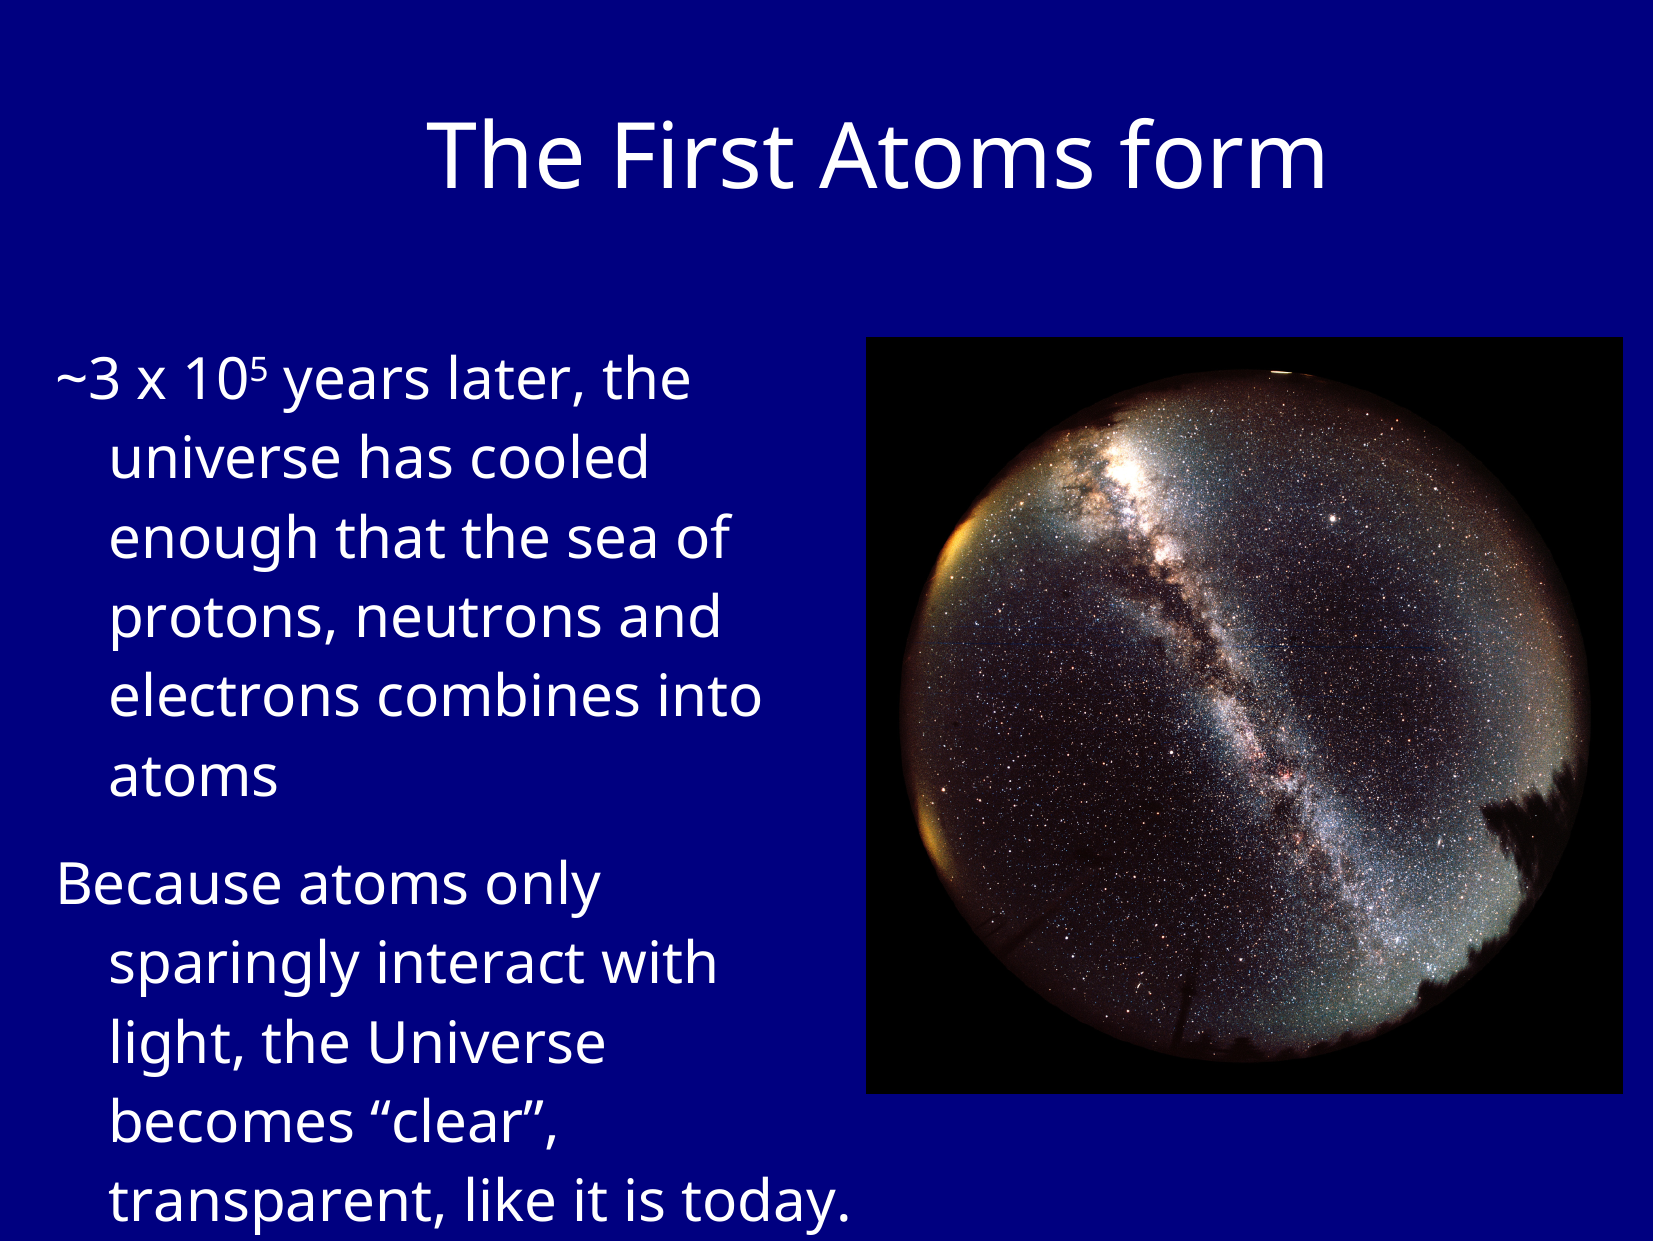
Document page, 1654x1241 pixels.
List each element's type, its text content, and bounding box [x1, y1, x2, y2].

title The First Atoms form [187, 49, 1571, 257]
picture [866, 337, 1623, 1094]
list ~3 x 105 years later, the universe has cooled enough that the sea of protons, neutrons and electrons combines into atoms Because atoms only sparingly interact with light, the Universe becomes “clear”, transparent, like it is today. [37, 337, 863, 1157]
